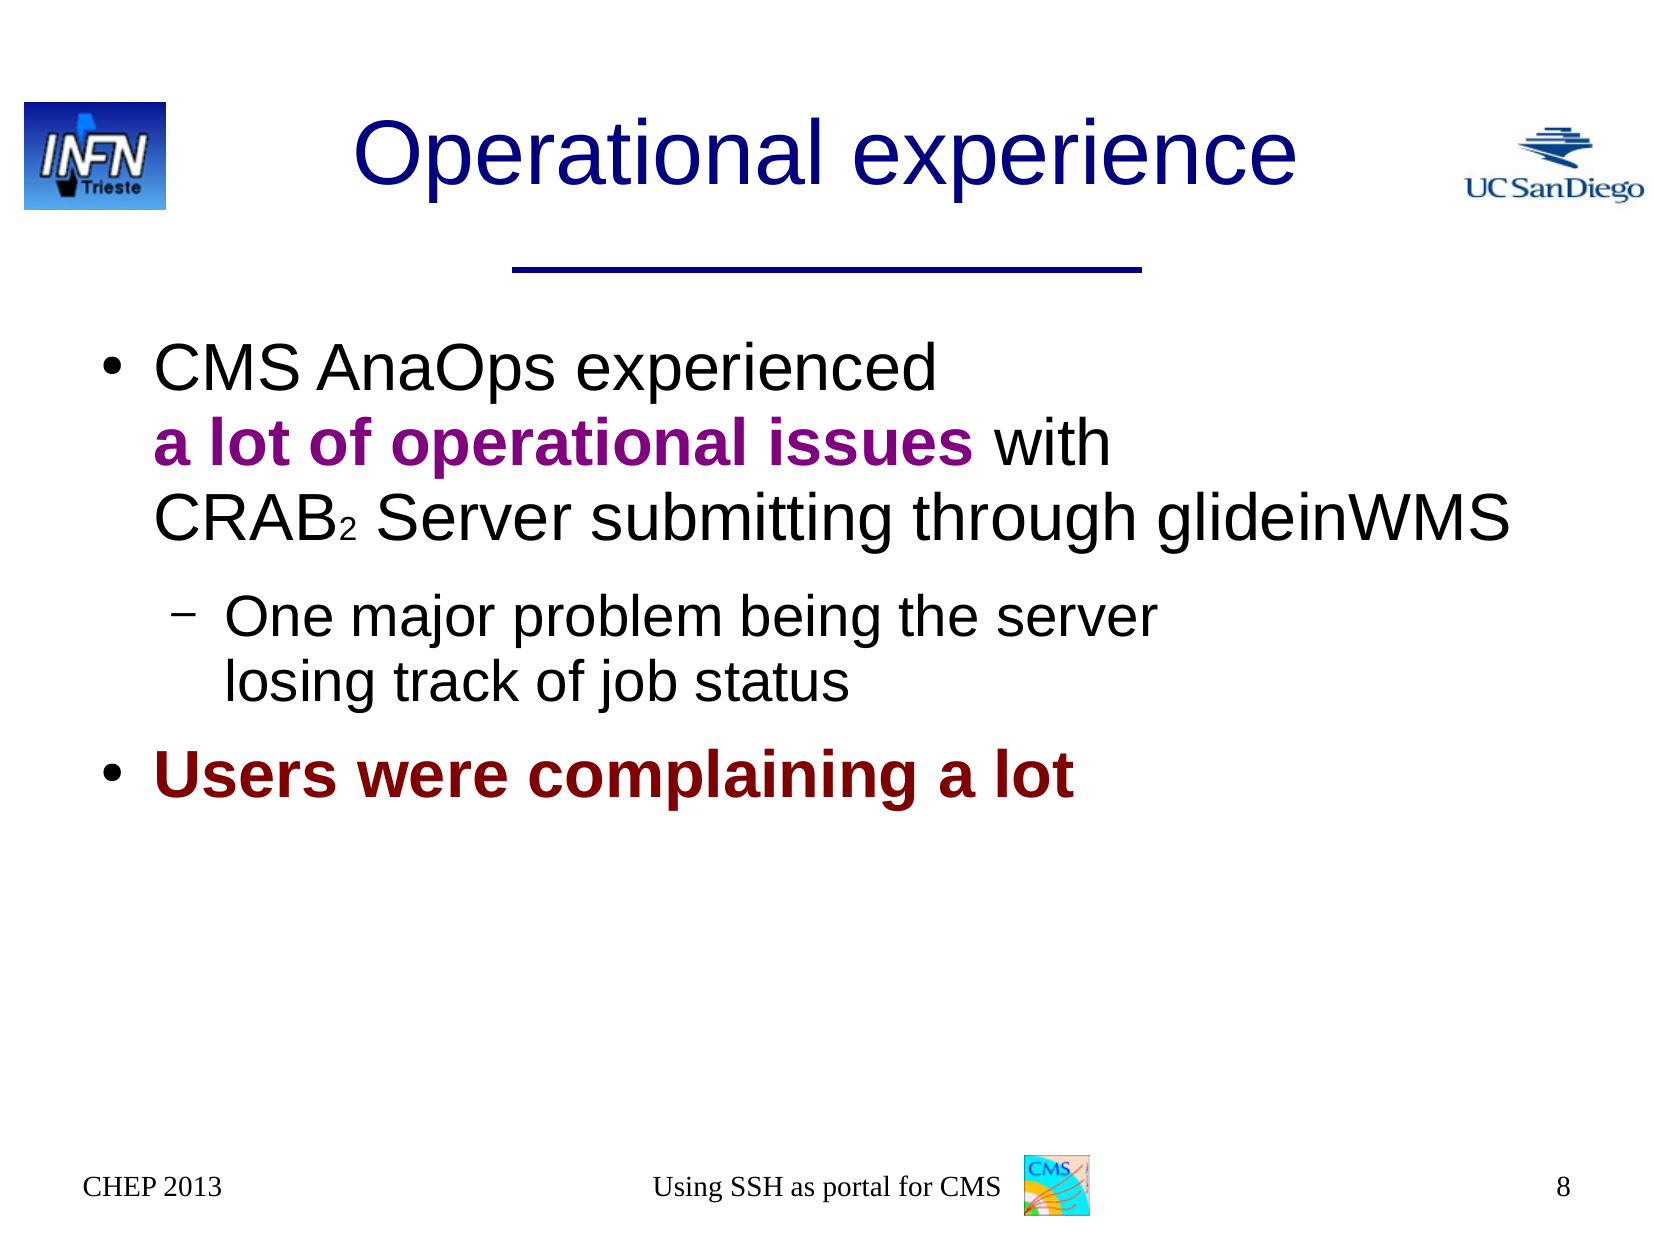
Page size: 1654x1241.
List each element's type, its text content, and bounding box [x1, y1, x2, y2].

picture [1571, 89, 1654, 240]
picture [24, 102, 82, 210]
title Operational experience [82, 49, 1571, 257]
picture [1024, 1155, 1090, 1216]
list CMS AnaOps experienced a lot of operational issues with CRAB2 Server submitting through glideinWMS One major problem being the server losing track of job status Users were complaining a lot [82, 330, 1538, 1126]
